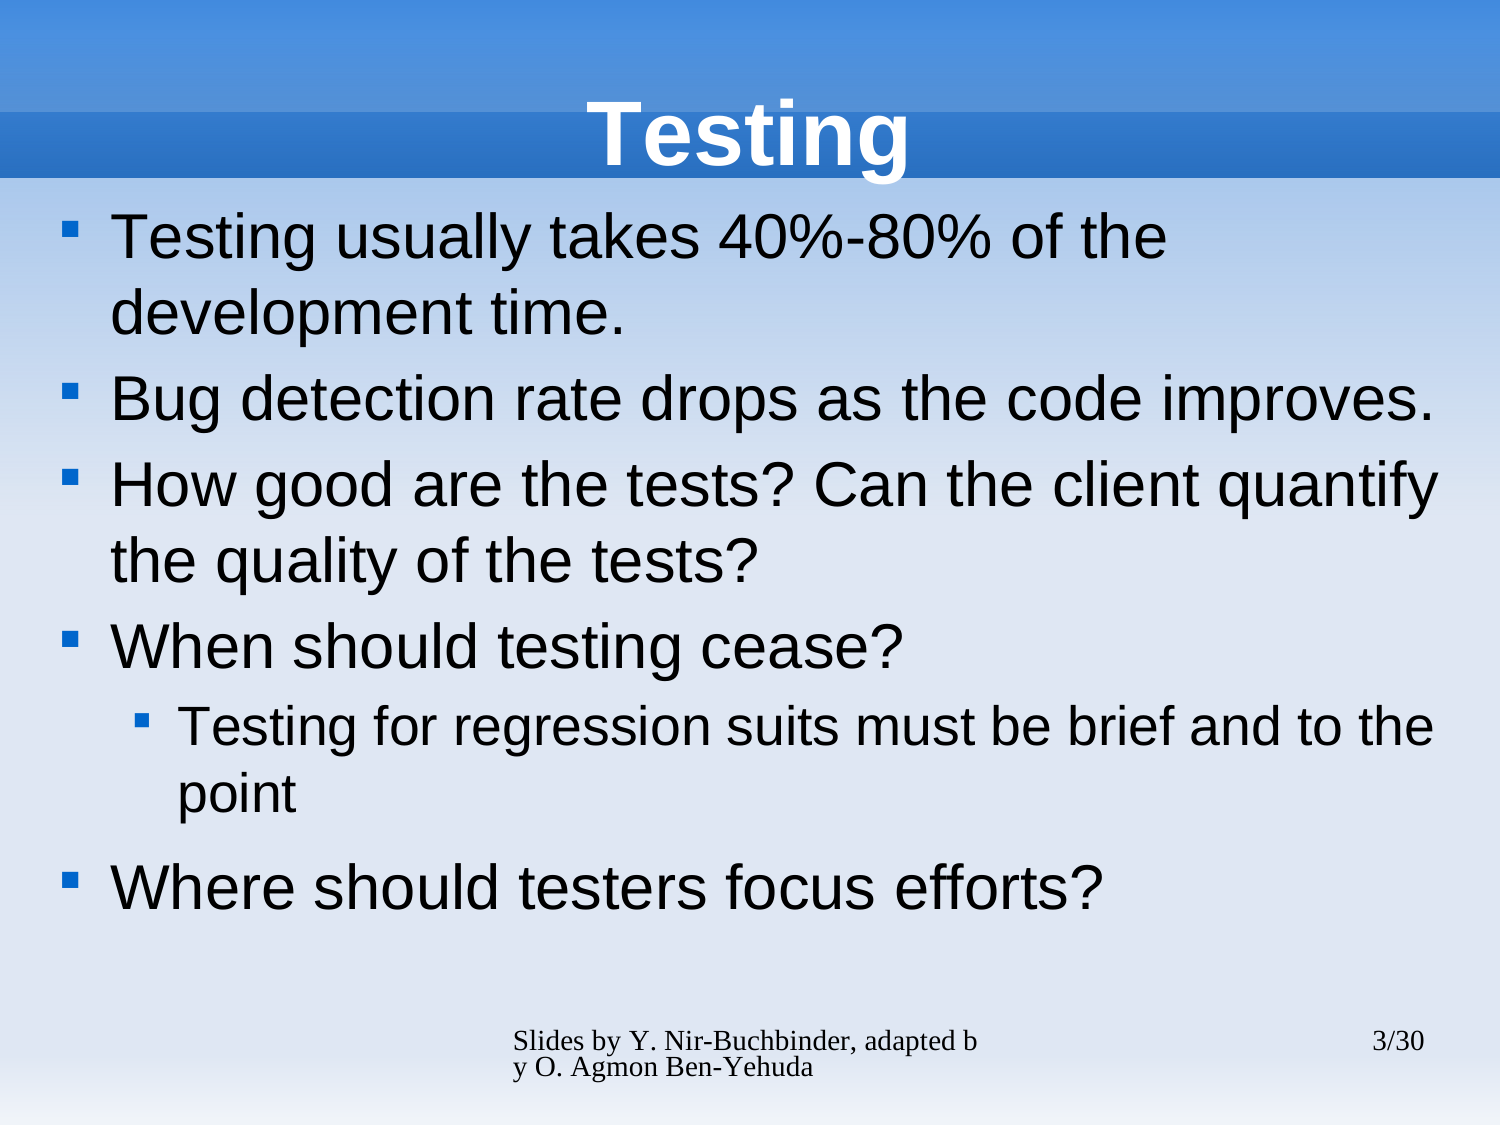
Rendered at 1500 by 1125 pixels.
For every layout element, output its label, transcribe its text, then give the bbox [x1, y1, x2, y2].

picture [0, 0, 1500, 1125]
list Testing usually takes 40%-80% of the development time. Bug detection rate drops as the code improves. How good are the tests? Can the client quantify the quality of the tests? When should testing cease? Testing for regression suits must be brief and to the point Where should testers focus efforts? [28, 187, 1464, 1007]
title Testing [31, 64, 1467, 194]
